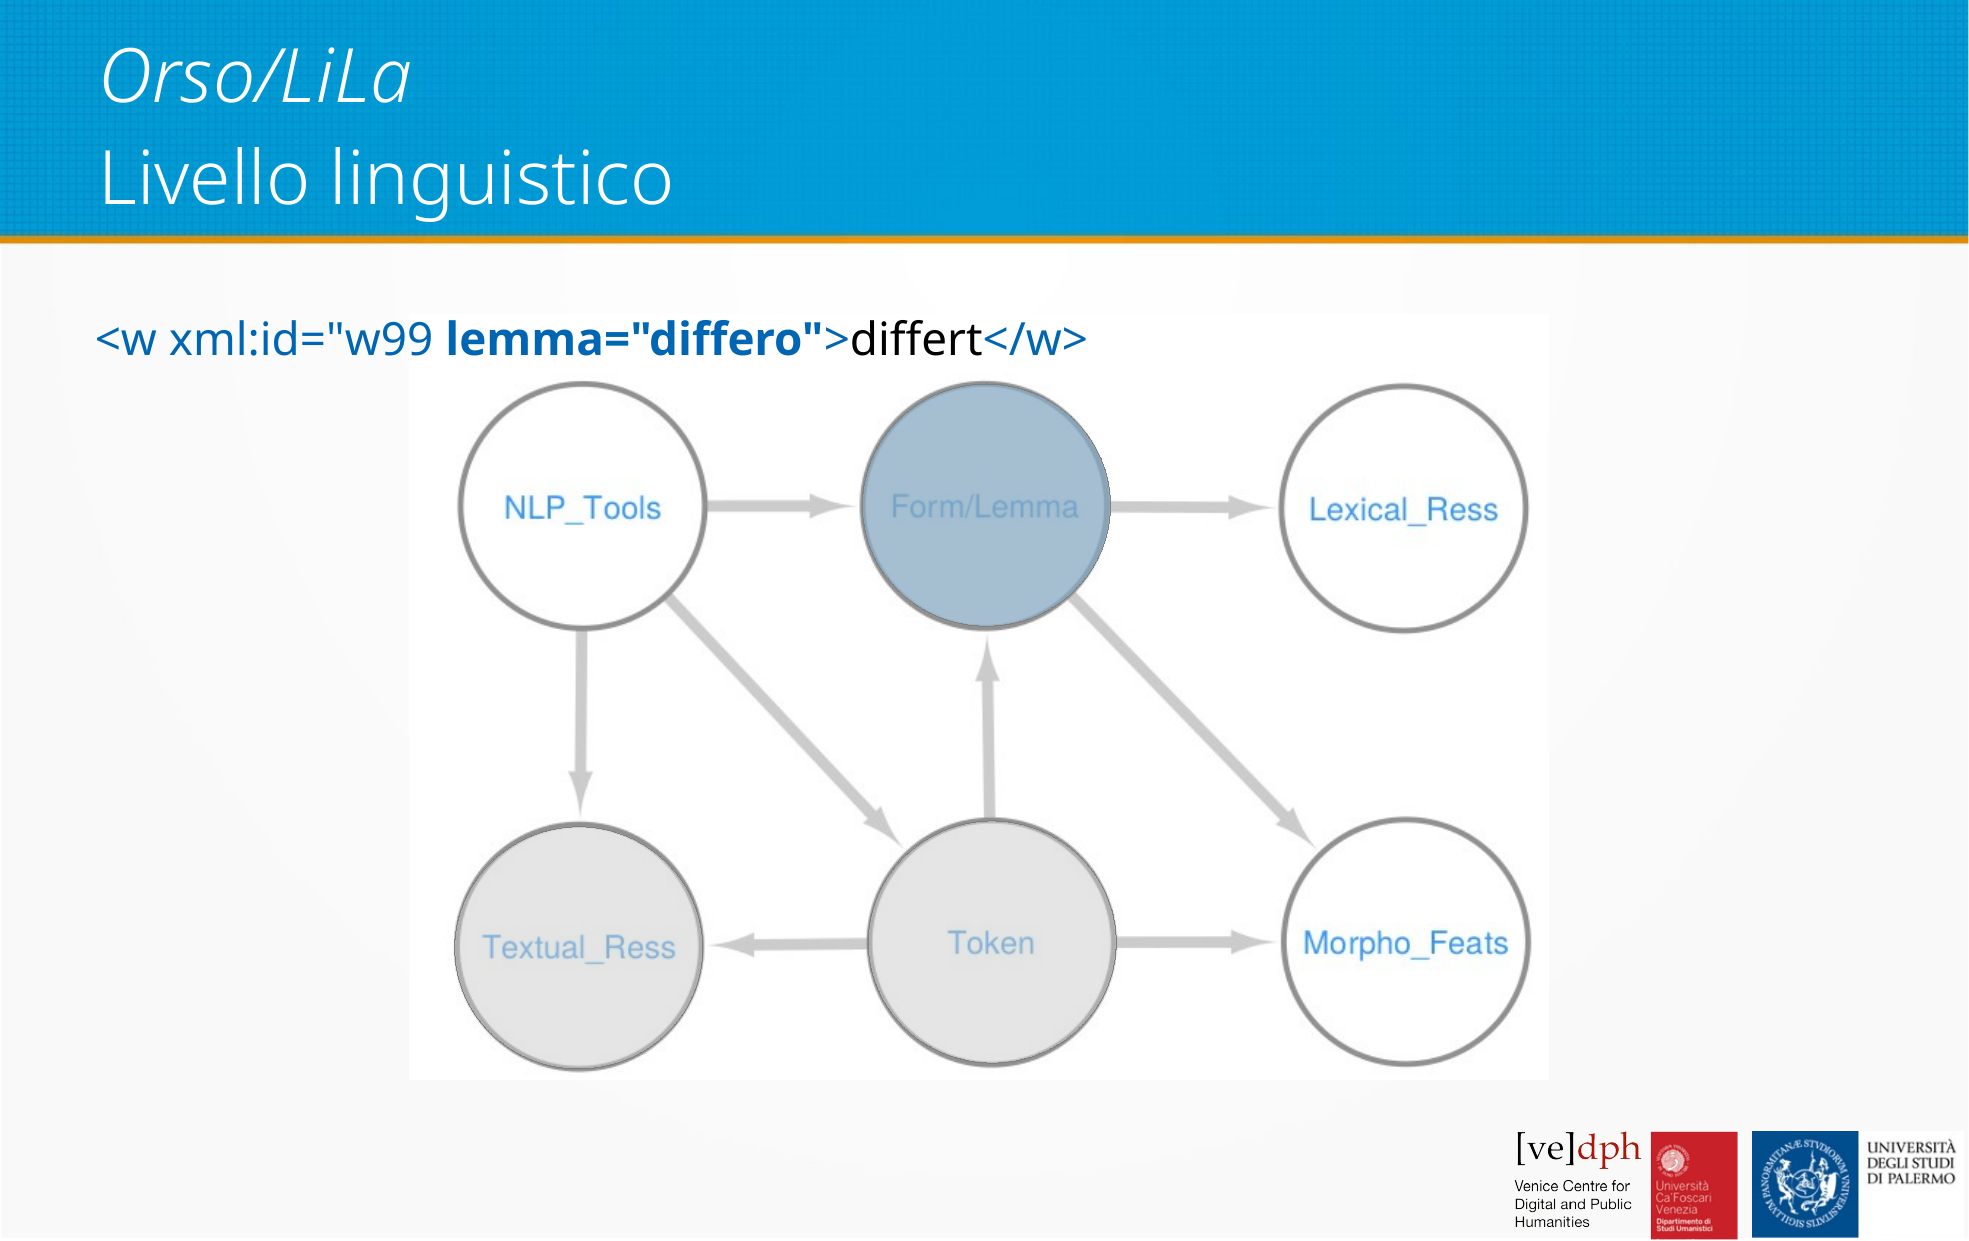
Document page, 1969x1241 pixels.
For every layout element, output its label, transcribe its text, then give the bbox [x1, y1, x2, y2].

text_box [454, 826, 703, 1069]
text_box <w xml:id="w99 lemma="differo">differt</w> [88, 305, 1393, 371]
title Orso/LiLa Livello linguistico [98, 19, 1870, 227]
text_box [868, 820, 1117, 1064]
picture [0, 233, 1969, 1241]
text_box [862, 383, 1111, 627]
